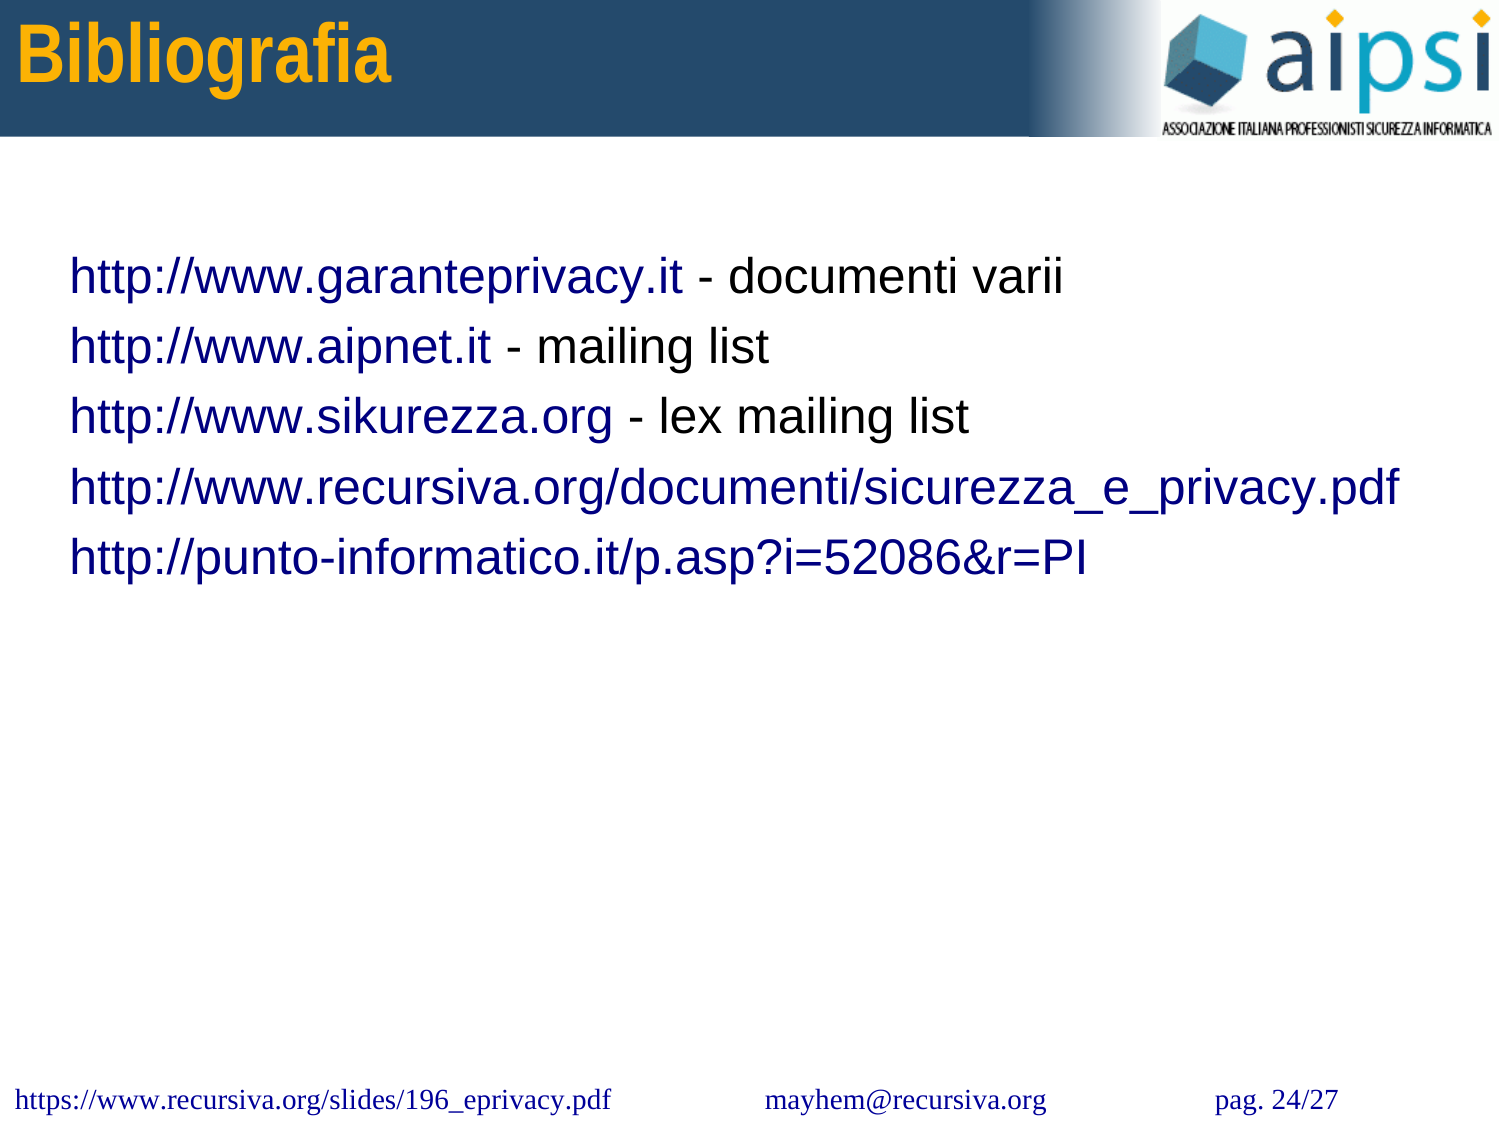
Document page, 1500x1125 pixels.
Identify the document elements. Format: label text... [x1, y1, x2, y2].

title Bibliografia [16, 0, 1116, 141]
picture [1157, 0, 1499, 141]
list http://www.garanteprivacy.it - documenti varii http://www.aipnet.it - mailing list http://www.sikurezza.org - lex mailing list http://www.recursiva.org/documenti/sicurezza_e_privacy.pdf http://punto-informatico.it/p.asp?i=52086&r=PI [69, 248, 1420, 991]
